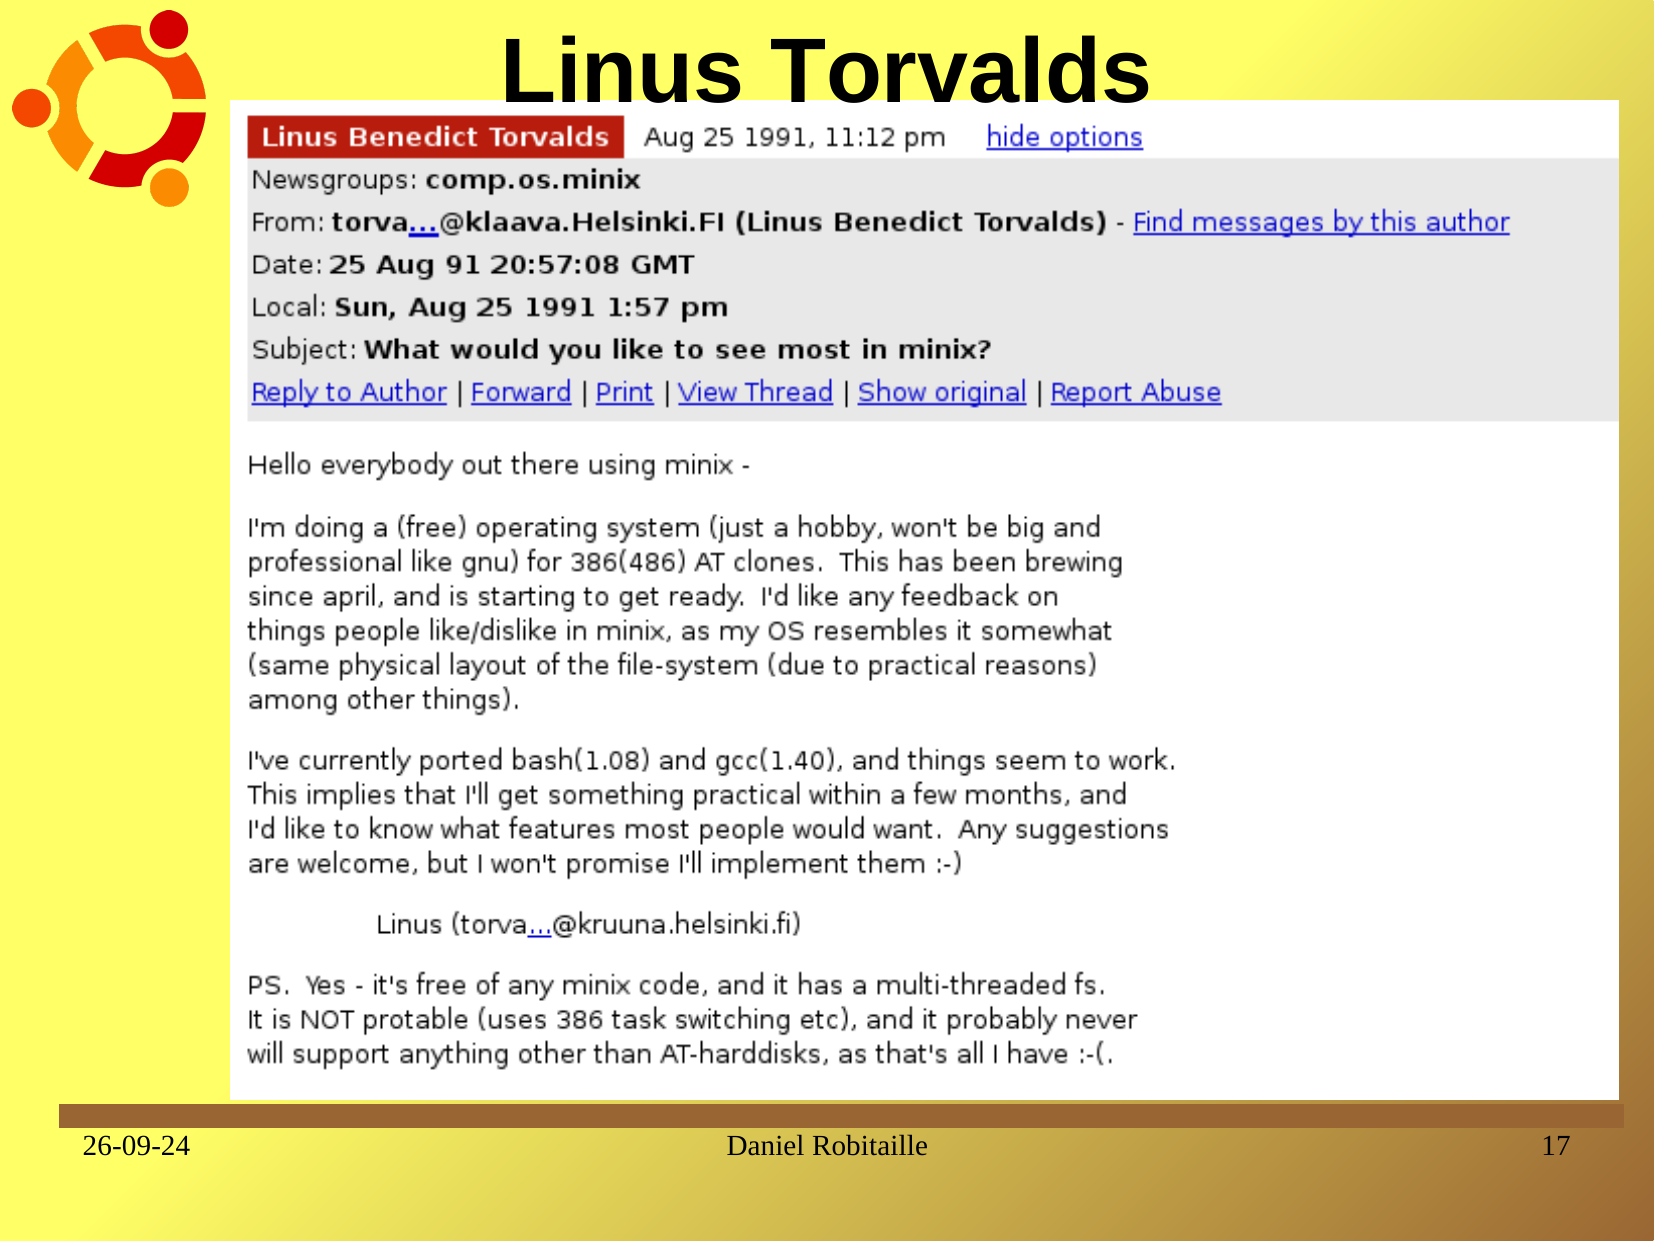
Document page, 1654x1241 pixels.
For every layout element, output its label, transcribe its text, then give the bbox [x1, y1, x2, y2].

picture [230, 100, 1619, 1100]
title Linus Torvalds [82, 0, 1571, 167]
picture [12, 10, 207, 207]
